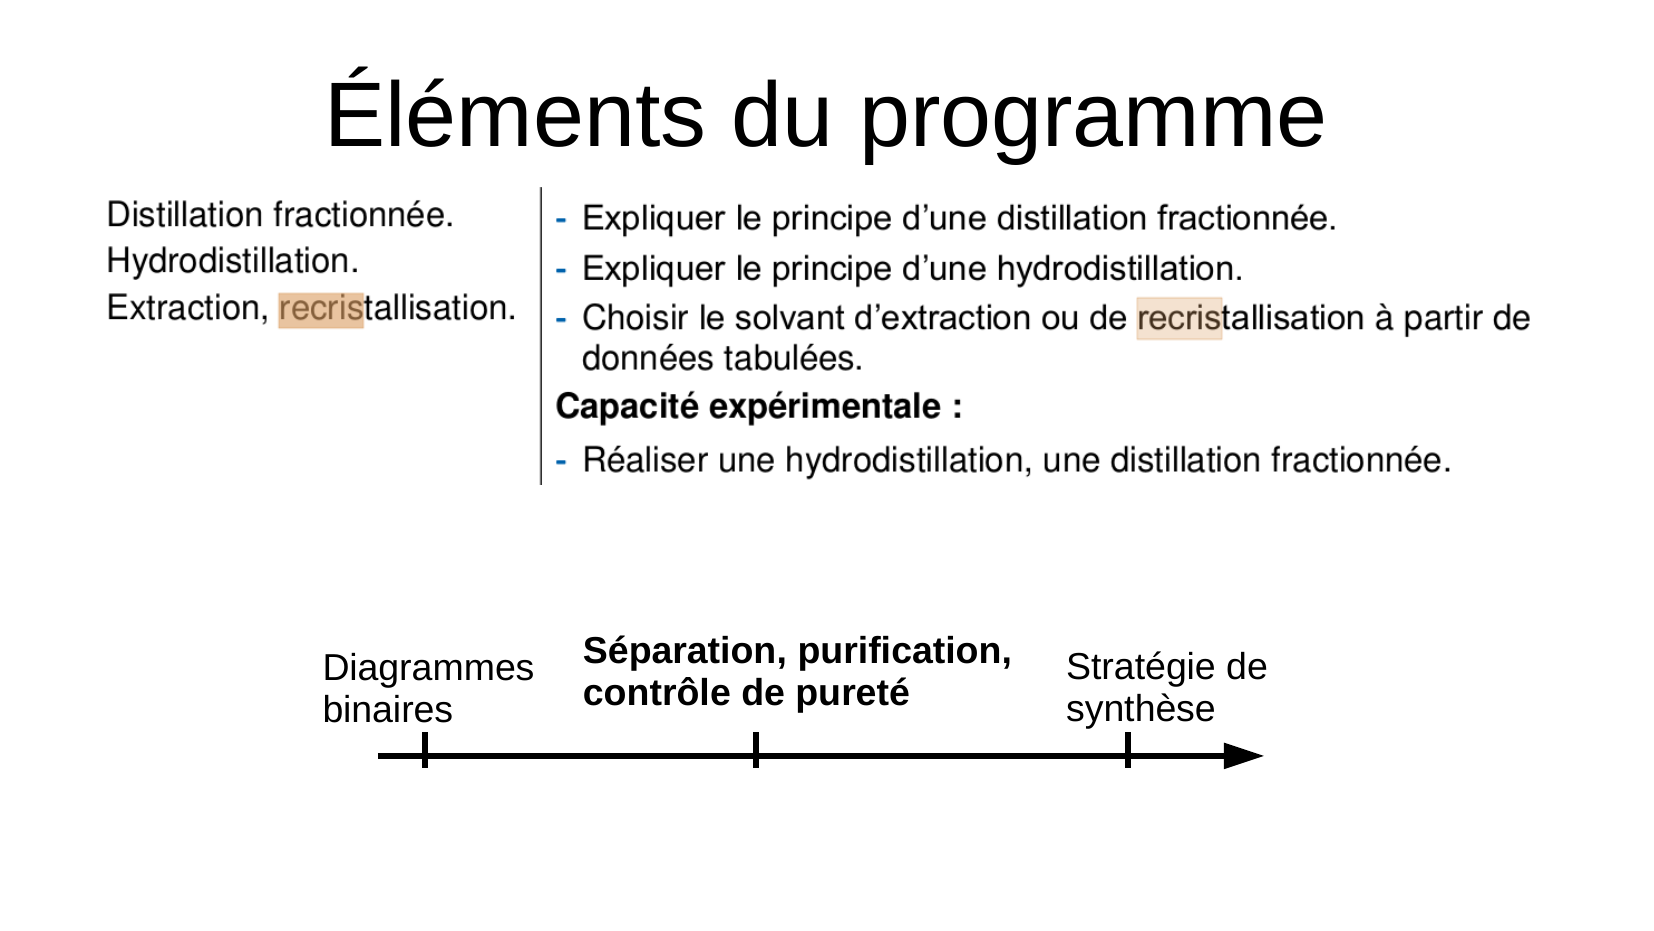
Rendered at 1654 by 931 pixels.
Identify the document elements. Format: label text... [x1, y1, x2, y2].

text_box Séparation, purification, contrôle de pureté [568, 621, 1028, 721]
text_box Diagrammes binaires [307, 638, 556, 780]
picture [106, 187, 1533, 485]
title Éléments du programme [82, 37, 1571, 193]
text_box Stratégie de synthèse [1051, 637, 1299, 779]
